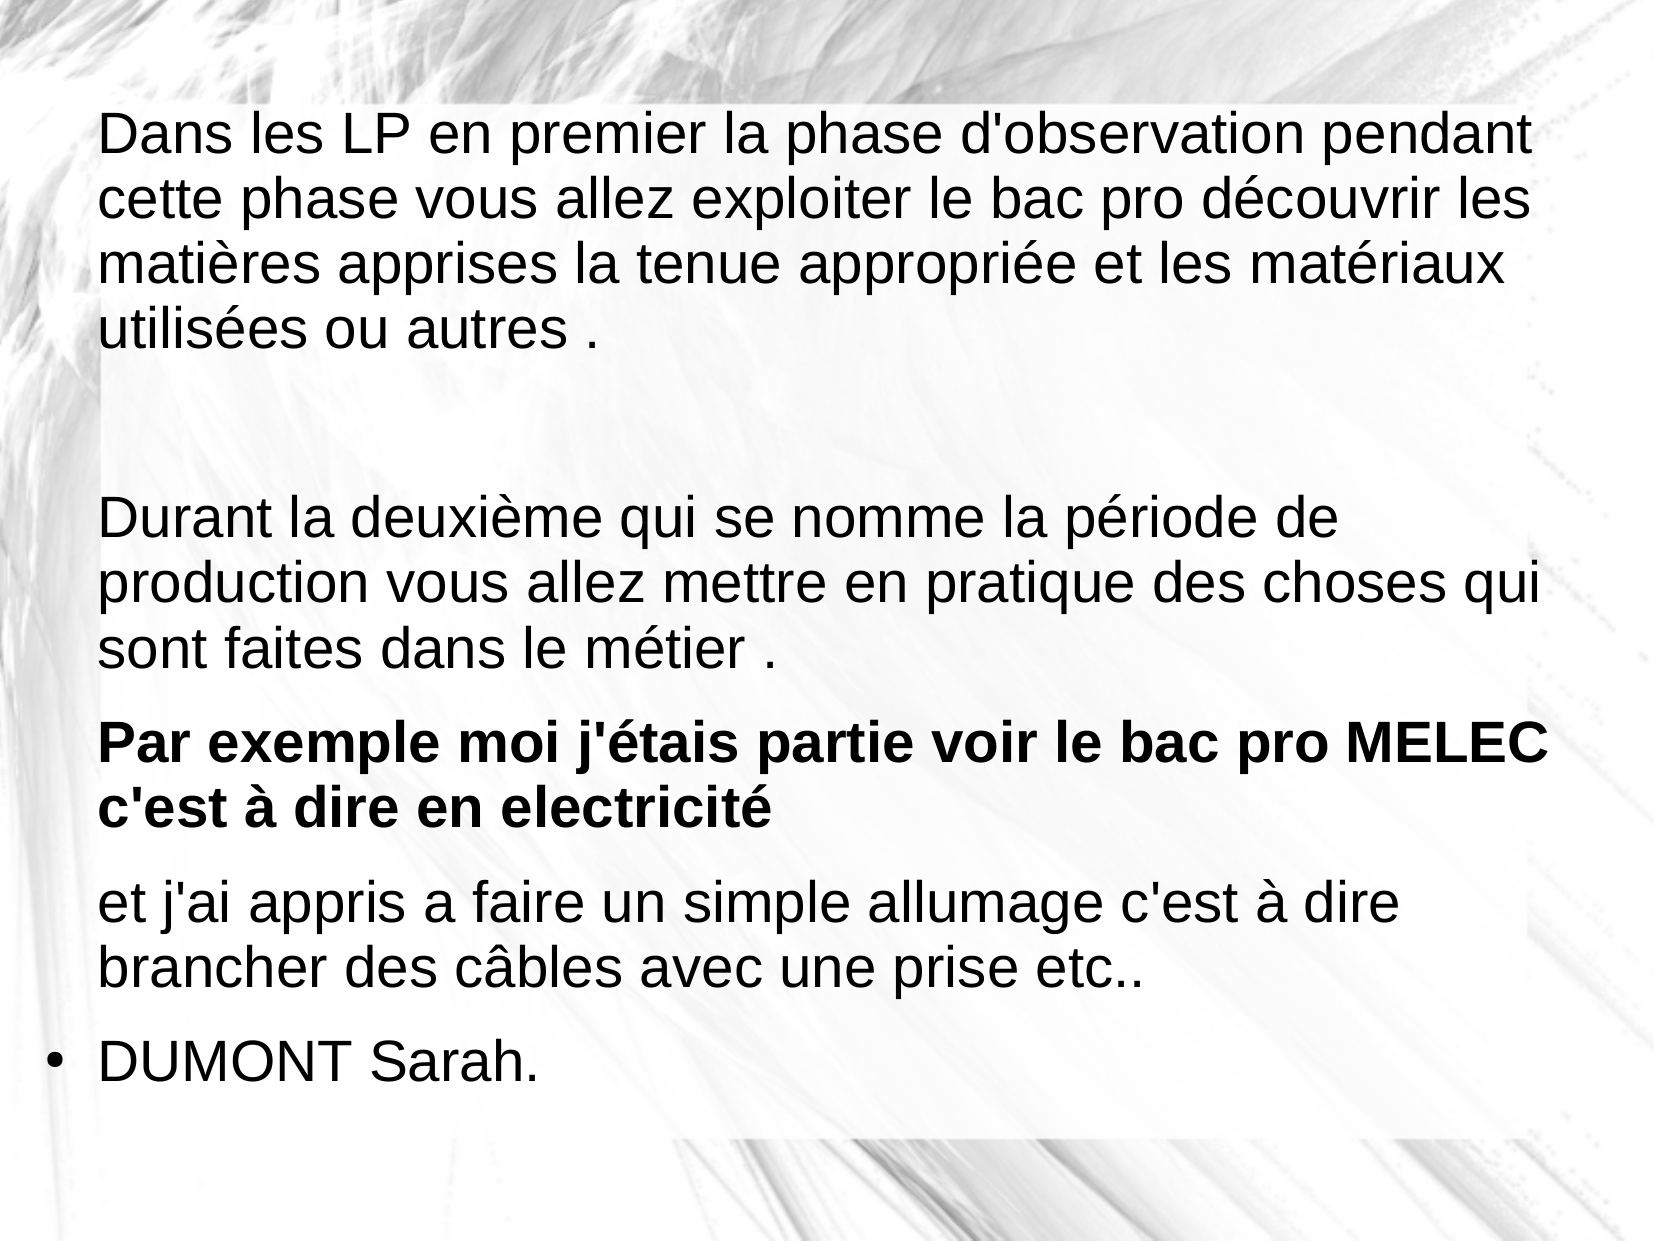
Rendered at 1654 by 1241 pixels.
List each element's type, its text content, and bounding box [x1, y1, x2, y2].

list Dans les LP en premier la phase d'observation pendant cette phase vous allez exploiter le bac pro découvrir les matières apprises la tenue appropriée et les matériaux utilisées ou autres . Durant la deuxième qui se nomme la période de production vous allez mettre en pratique des choses qui sont faites dans le métier . Par exemple moi j'étais partie voir le bac pro MELEC c'est à dire en electricité et j'ai appris a faire un simple allumage c'est à dire brancher des câbles avec une prise etc.. DUMONT Sarah. [26, 6, 1606, 1201]
picture [0, 0, 1654, 1241]
